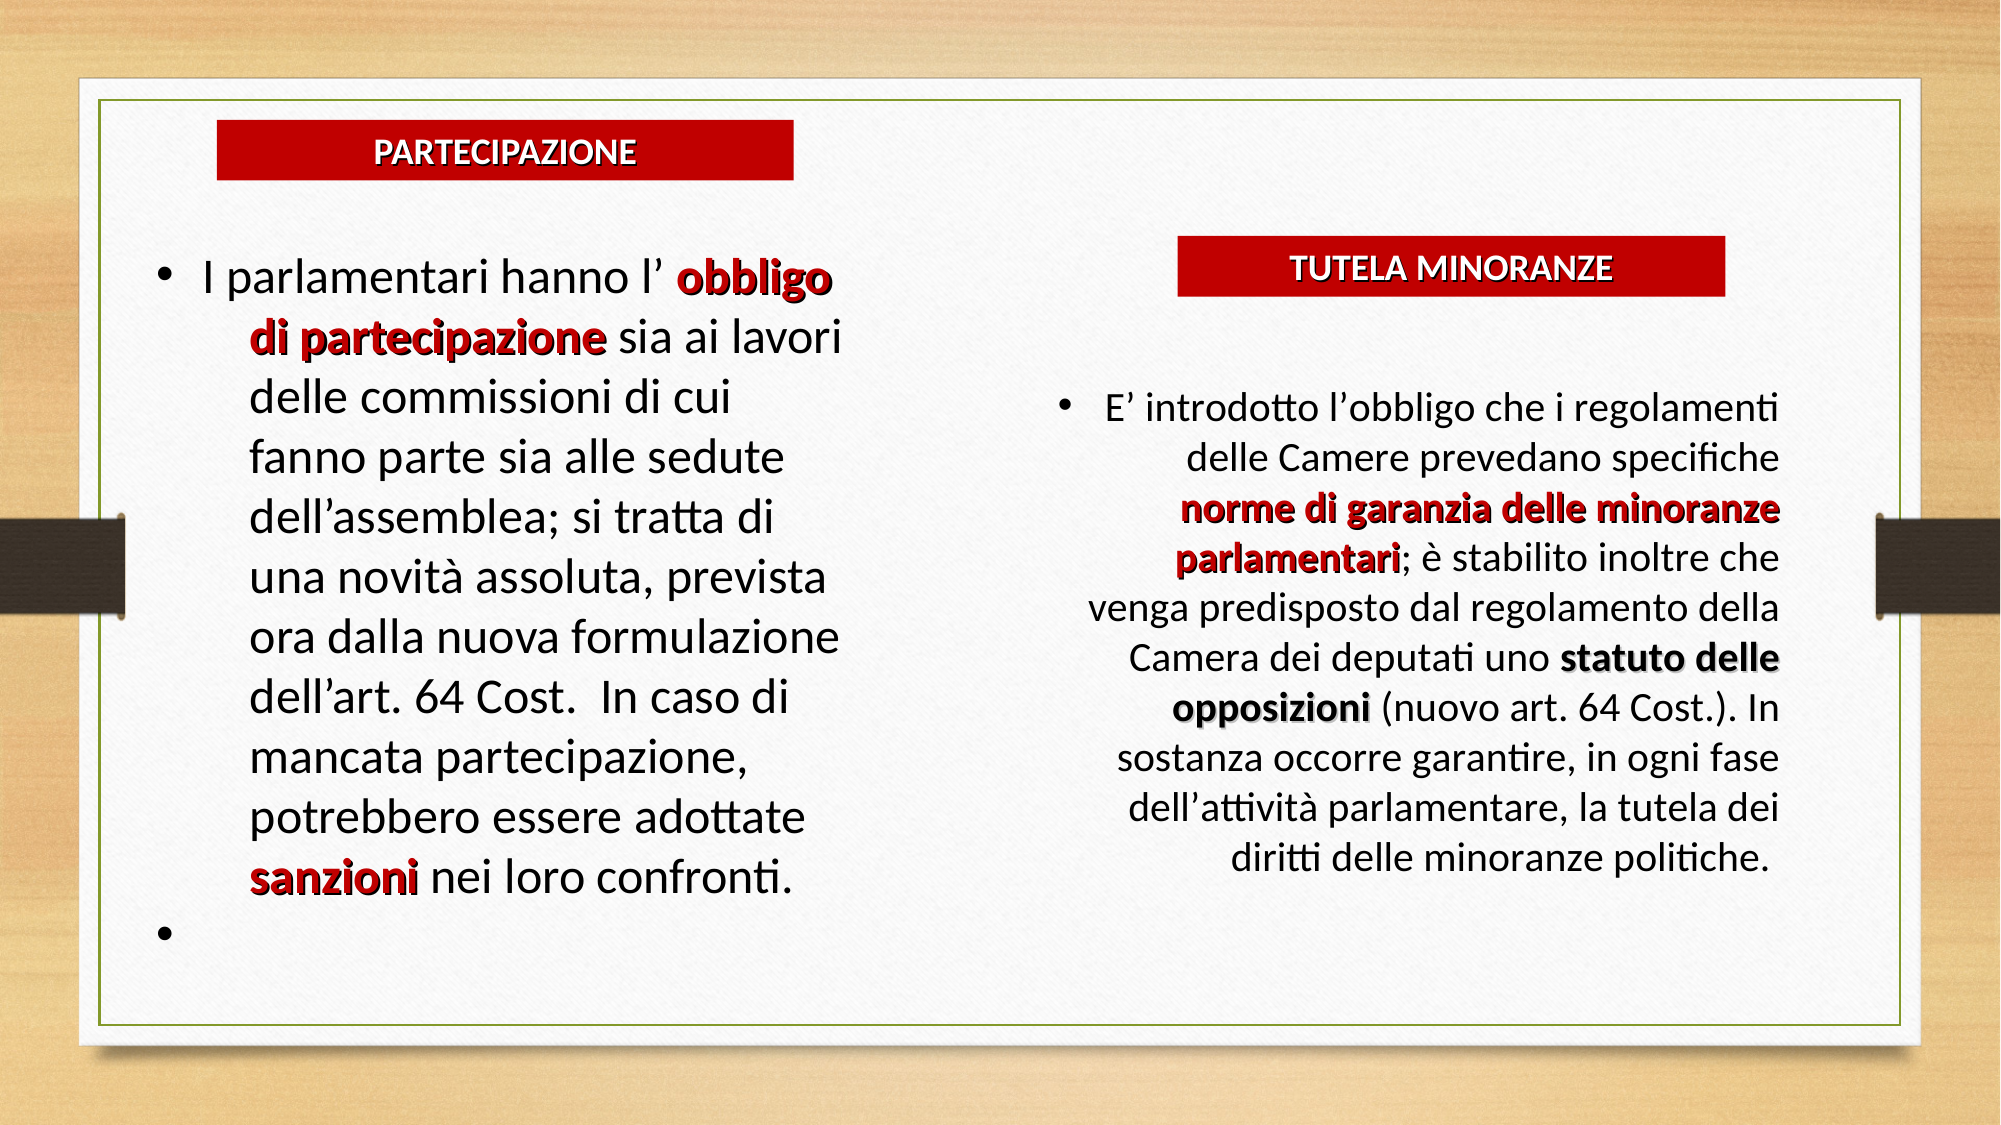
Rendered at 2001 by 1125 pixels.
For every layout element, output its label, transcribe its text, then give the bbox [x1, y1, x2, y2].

text_box TUTELA MINORANZE [1177, 235, 1726, 297]
text_box I parlamentari hanno l’ obbligo di partecipazione sia ai lavori delle commissioni di cui fanno parte sia alle sedute dell’assemblea; si tratta di una novità assoluta, prevista ora dalla nuova formulazione dell’art. 64 Cost. In caso di mancata partecipazione, potrebbero essere adottate sanzioni nei loro confronti. [141, 236, 869, 971]
text_box PARTECIPAZIONE [216, 119, 794, 181]
text_box E’ introdotto l’obbligo che i regolamenti delle Camere prevedano specifiche norme di garanzia delle minoranze parlamentari; è stabilito inoltre che venga predisposto dal regolamento della Camera dei deputati uno statuto delle opposizioni (nuovo art. 64 Cost.). In sostanza occorre garantire, in ogni fase dell’attività parlamentare, la tutela dei diritti delle minoranze politiche. [976, 372, 1795, 888]
